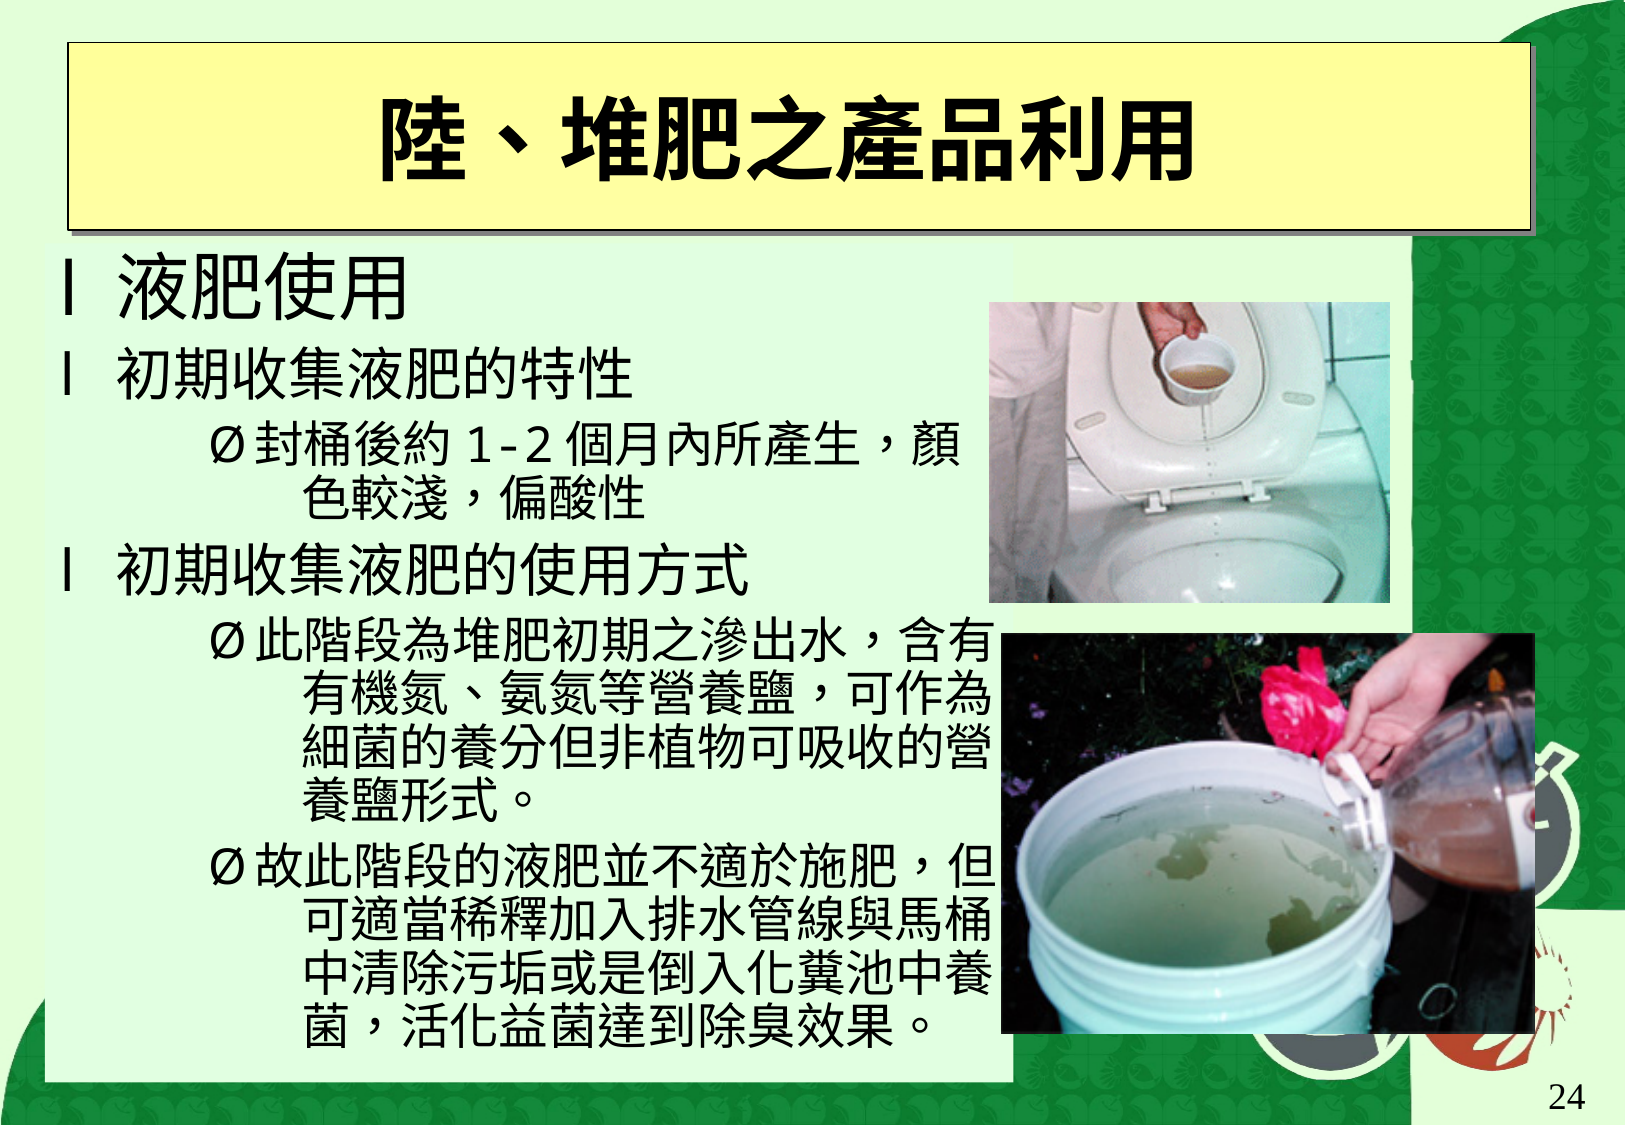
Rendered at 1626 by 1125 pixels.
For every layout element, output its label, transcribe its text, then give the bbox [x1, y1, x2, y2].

text_box 24 [1533, 1064, 1625, 1125]
picture [989, 302, 1390, 603]
picture [1001, 633, 1535, 1034]
title 陸、堆肥之產品利用 [68, 42, 1531, 231]
list 液肥使用 初期收集液肥的特性 封桶後約1-2個月內所產生，顏色較淺，偏酸性 初期收集液肥的使用方式 此階段為堆肥初期之滲出水，含有有機氮、氨氮等營養鹽，可作為細菌的養分但非植物可吸收的營養鹽形式。 故此階段的液肥並不適於施肥，但可適當稀釋加入排水管線與馬桶中清除污垢或是倒入化糞池中養菌，活化益菌達到除臭效果。 [44, 243, 1014, 1083]
